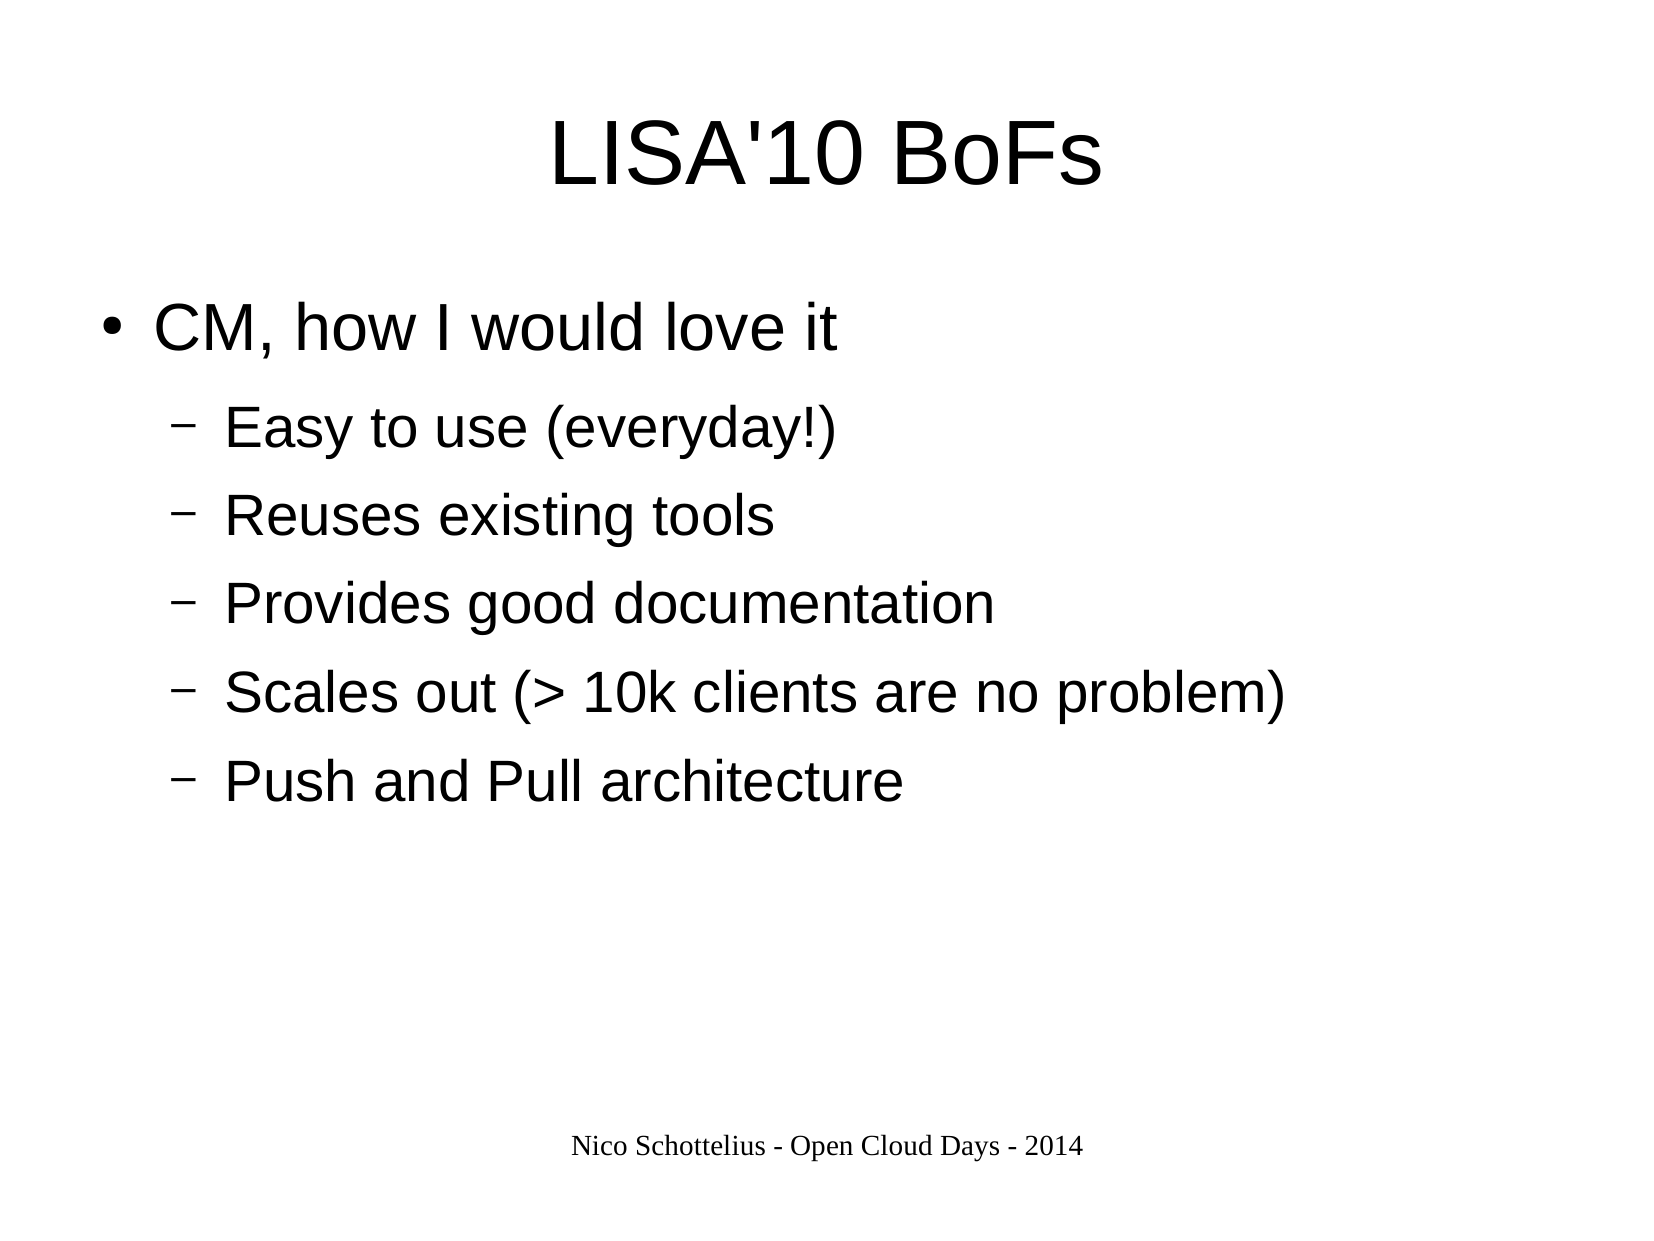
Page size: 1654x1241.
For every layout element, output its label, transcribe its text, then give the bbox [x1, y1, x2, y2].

title LISA'10 BoFs [82, 49, 1571, 257]
list CM, how I would love it Easy to use (everyday!) Reuses existing tools Provides good documentation Scales out (> 10k clients are no problem) Push and Pull architecture [82, 290, 1538, 1010]
